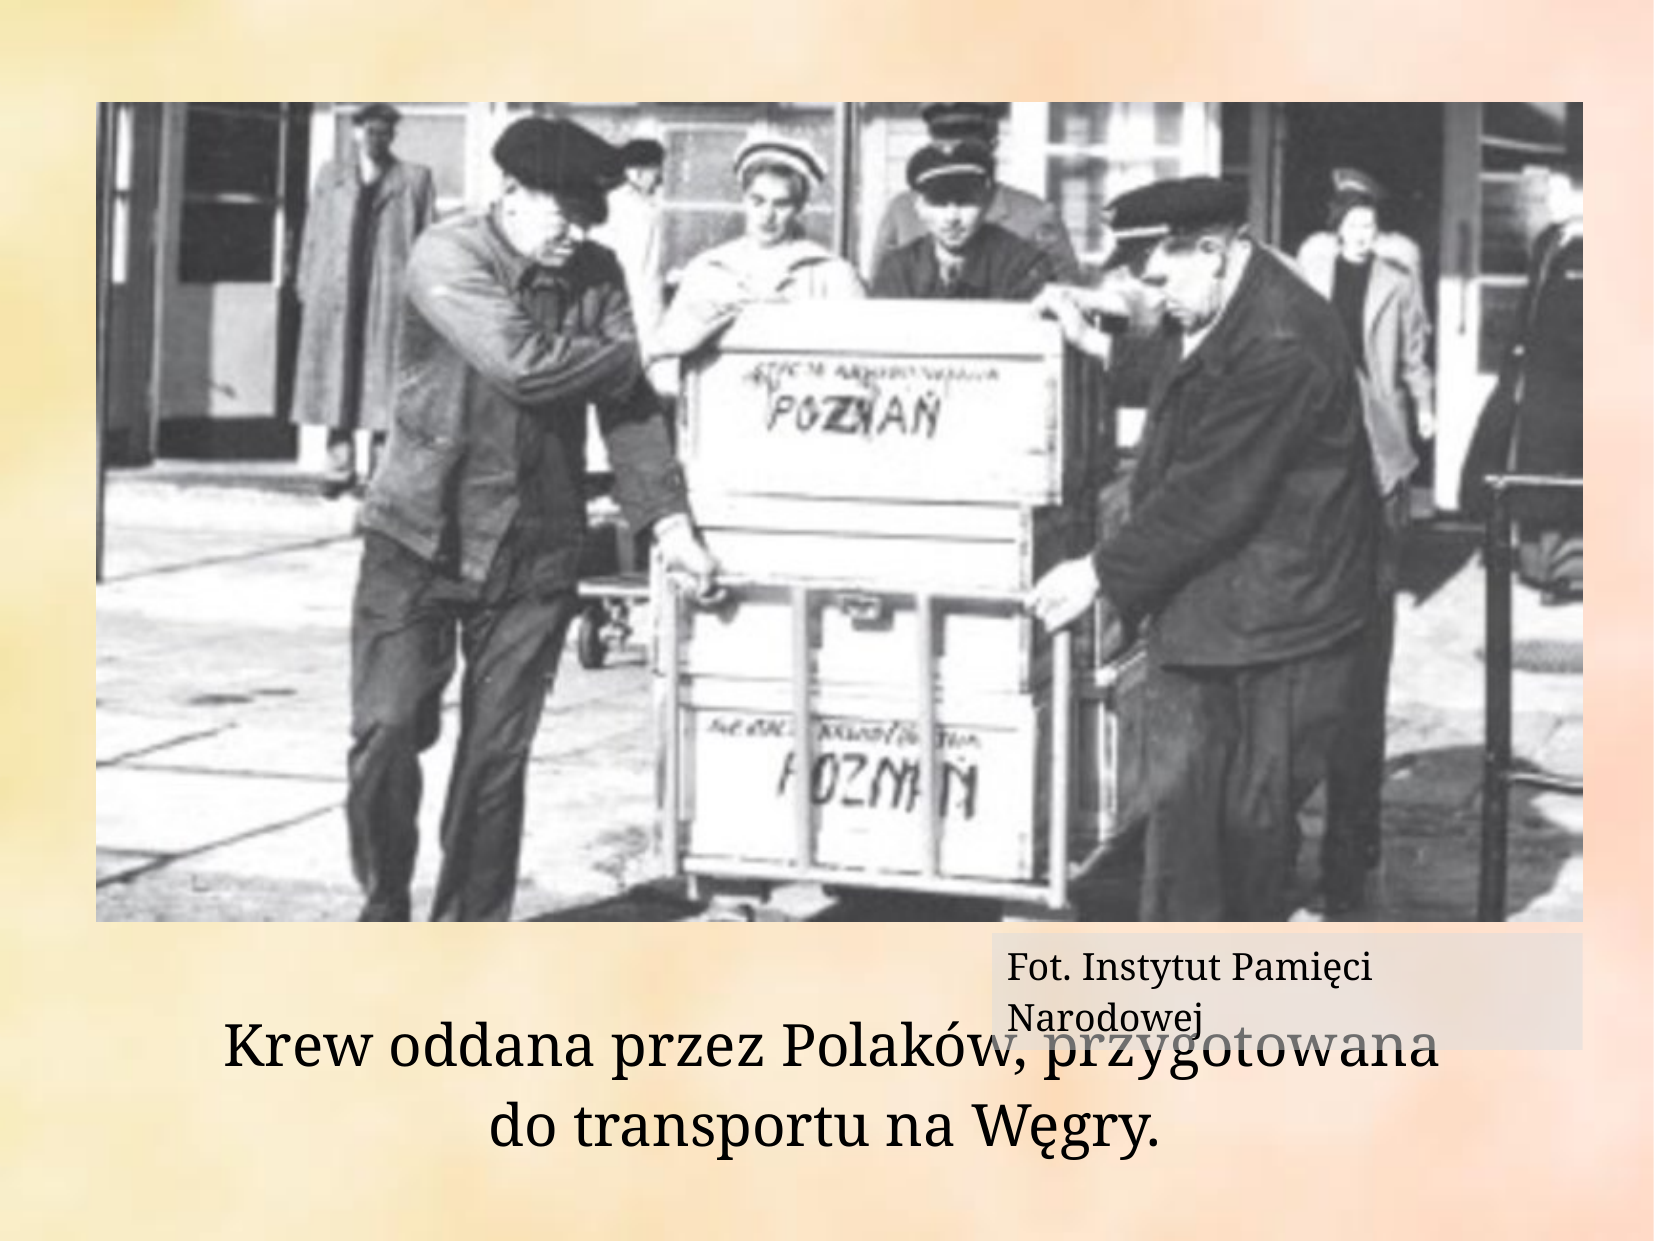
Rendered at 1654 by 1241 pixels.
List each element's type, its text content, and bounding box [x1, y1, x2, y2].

picture [0, 0, 1654, 1241]
title Krew oddana przez Polaków, przygotowana do transportu na Węgry. [200, 980, 1465, 1188]
text_box Fot. Instytut Pamięci Narodowej [992, 933, 1583, 1004]
